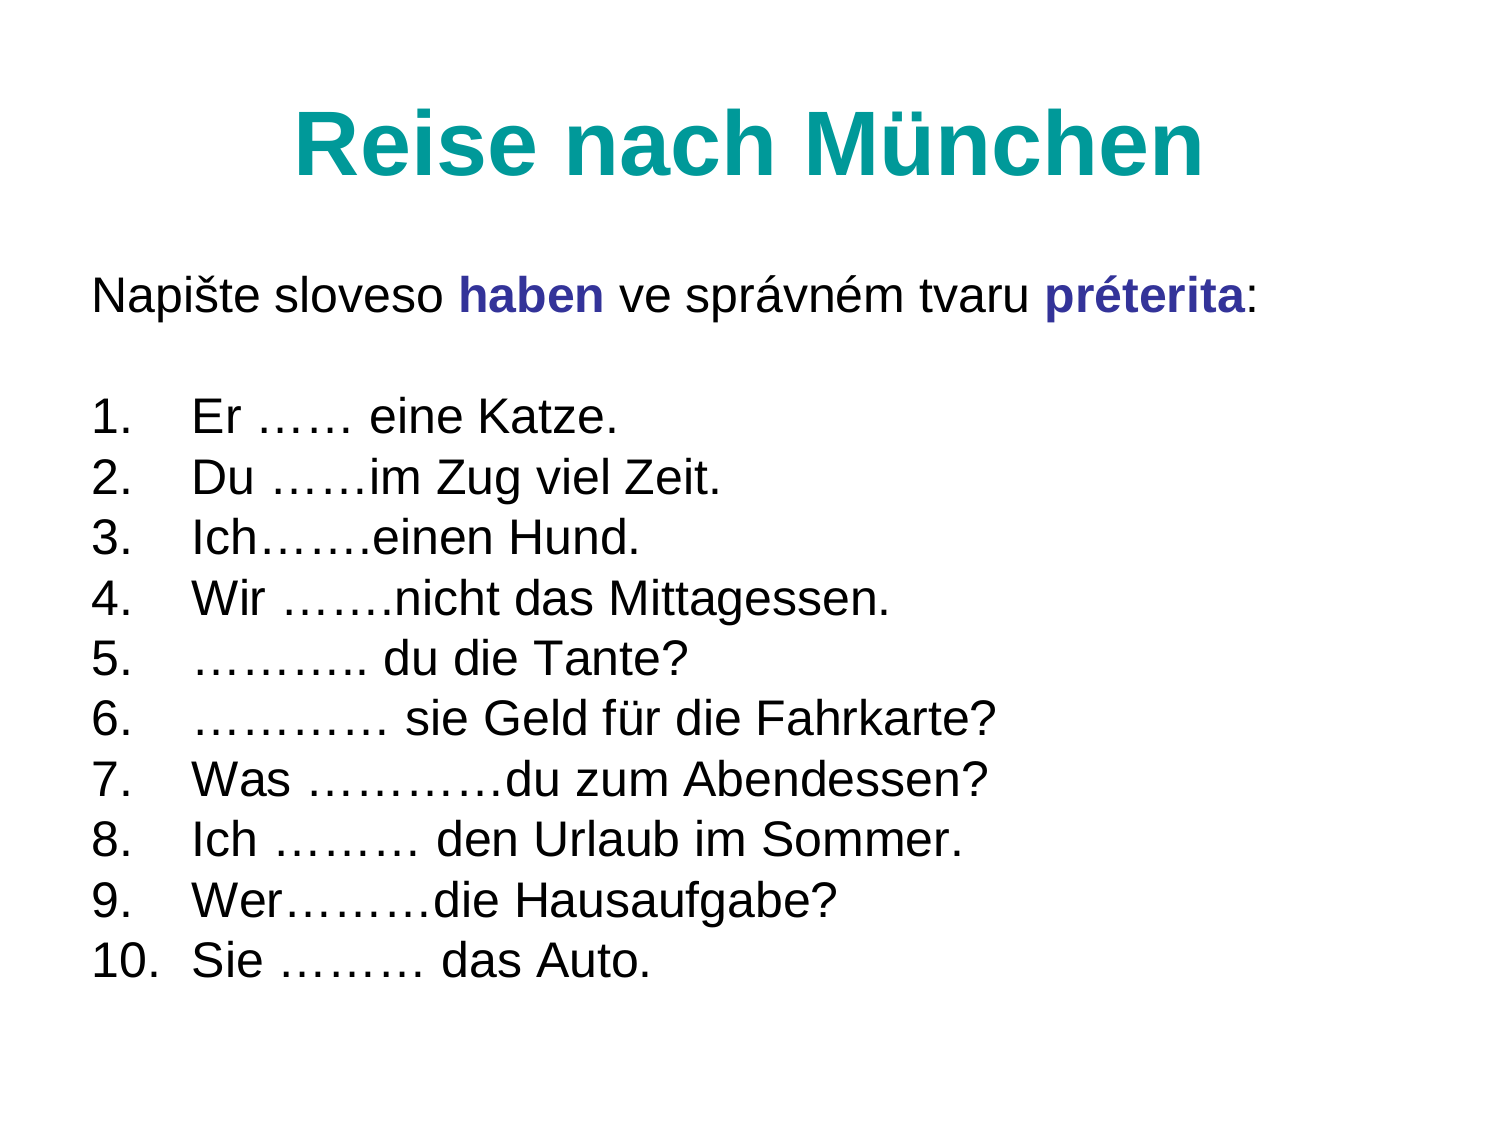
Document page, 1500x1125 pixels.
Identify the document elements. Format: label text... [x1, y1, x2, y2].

title Reise nach München [75, 45, 1426, 233]
list Napište sloveso haben ve správném tvaru préterita: Er …… eine Katze. Du ……im Zug viel Zeit. Ich…….einen Hund. Wir …….nicht das Mittagessen. ……….. du die Tante? ………… sie Geld für die Fahrkarte? Was …………du zum Abendessen? Ich ……… den Urlaub im Sommer. Wer………die Hausaufgabe? Sie ……… das Auto. [76, 267, 1427, 1056]
